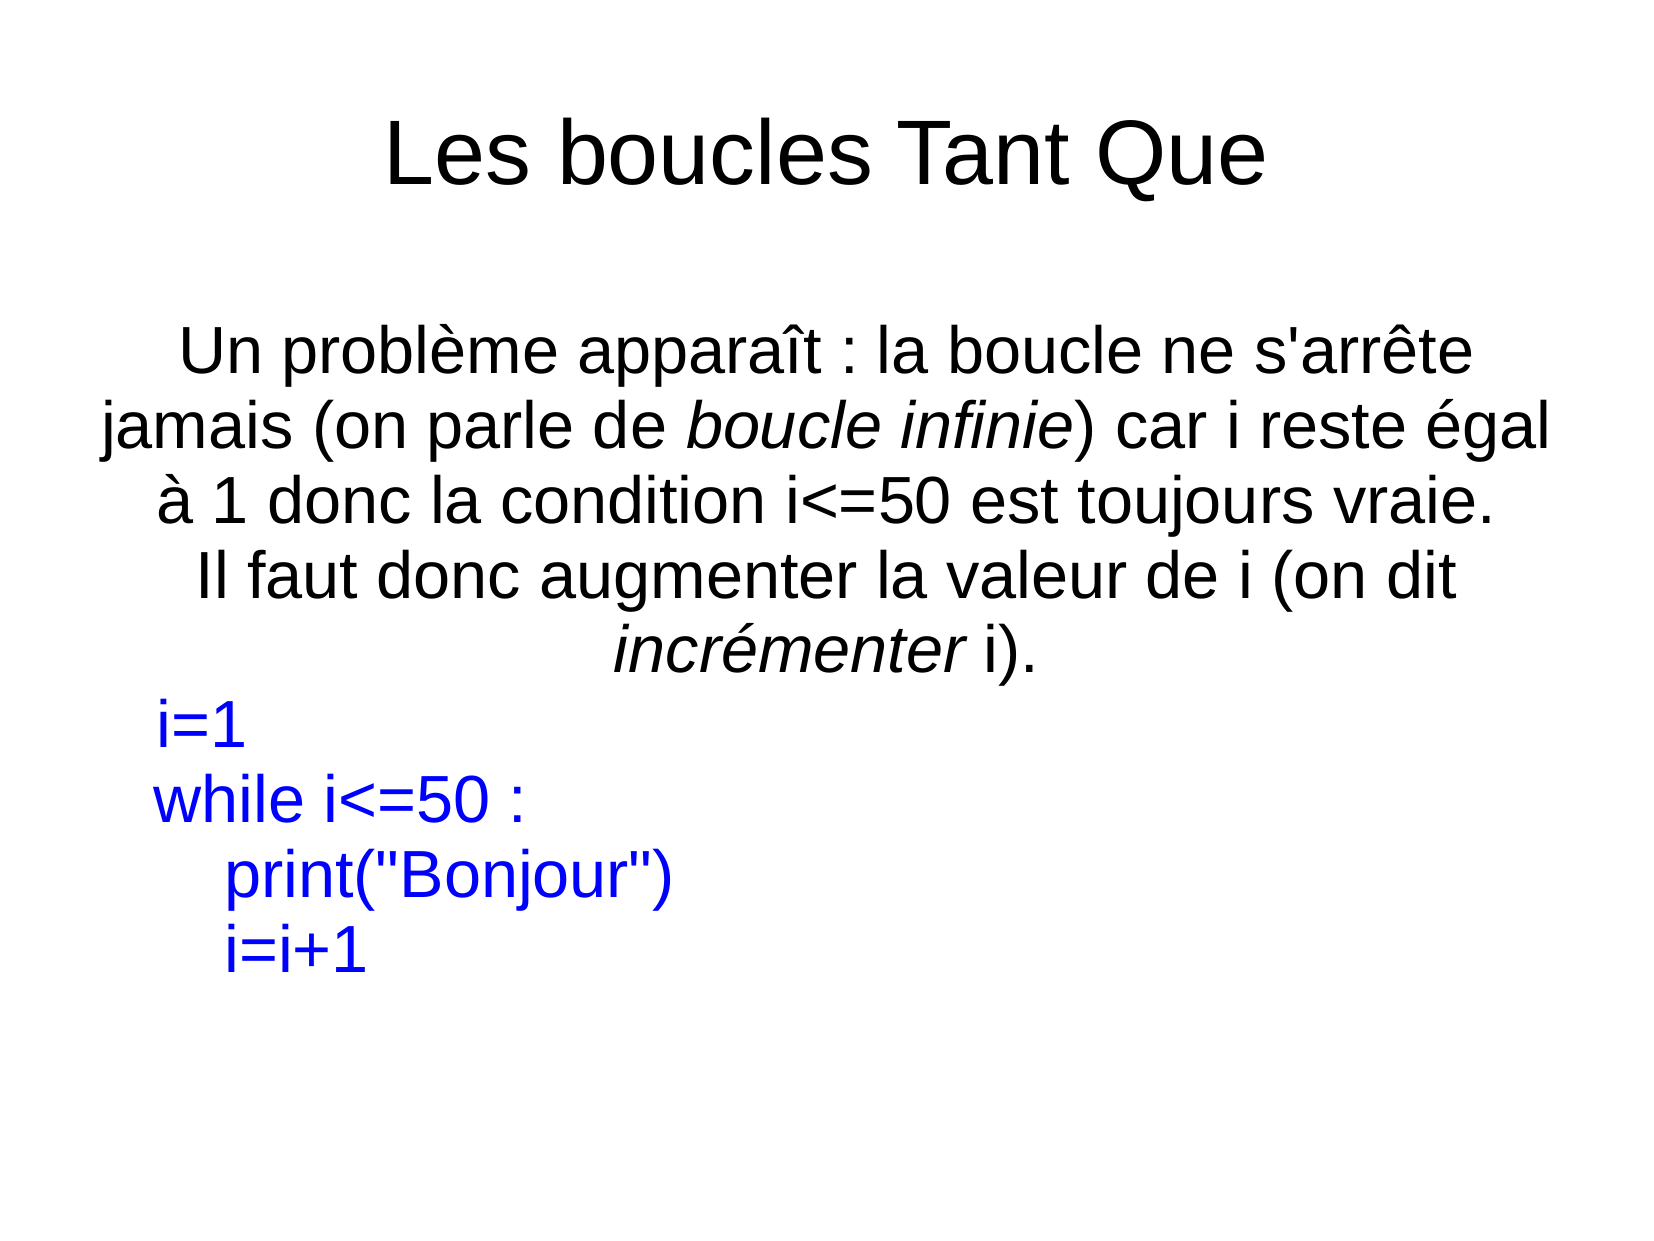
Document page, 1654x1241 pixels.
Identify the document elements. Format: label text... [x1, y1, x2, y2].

subtitle Un problème apparaît : la boucle ne s'arrête jamais (on parle de boucle infinie) car i reste égal à 1 donc la condition i<=50 est toujours vraie. Il faut donc augmenter la valeur de i (on dit incrémenter i). i=1 while i<=50 : print("Bonjour") i=i+1 [82, 290, 1571, 1010]
title Les boucles Tant Que [82, 49, 1571, 257]
